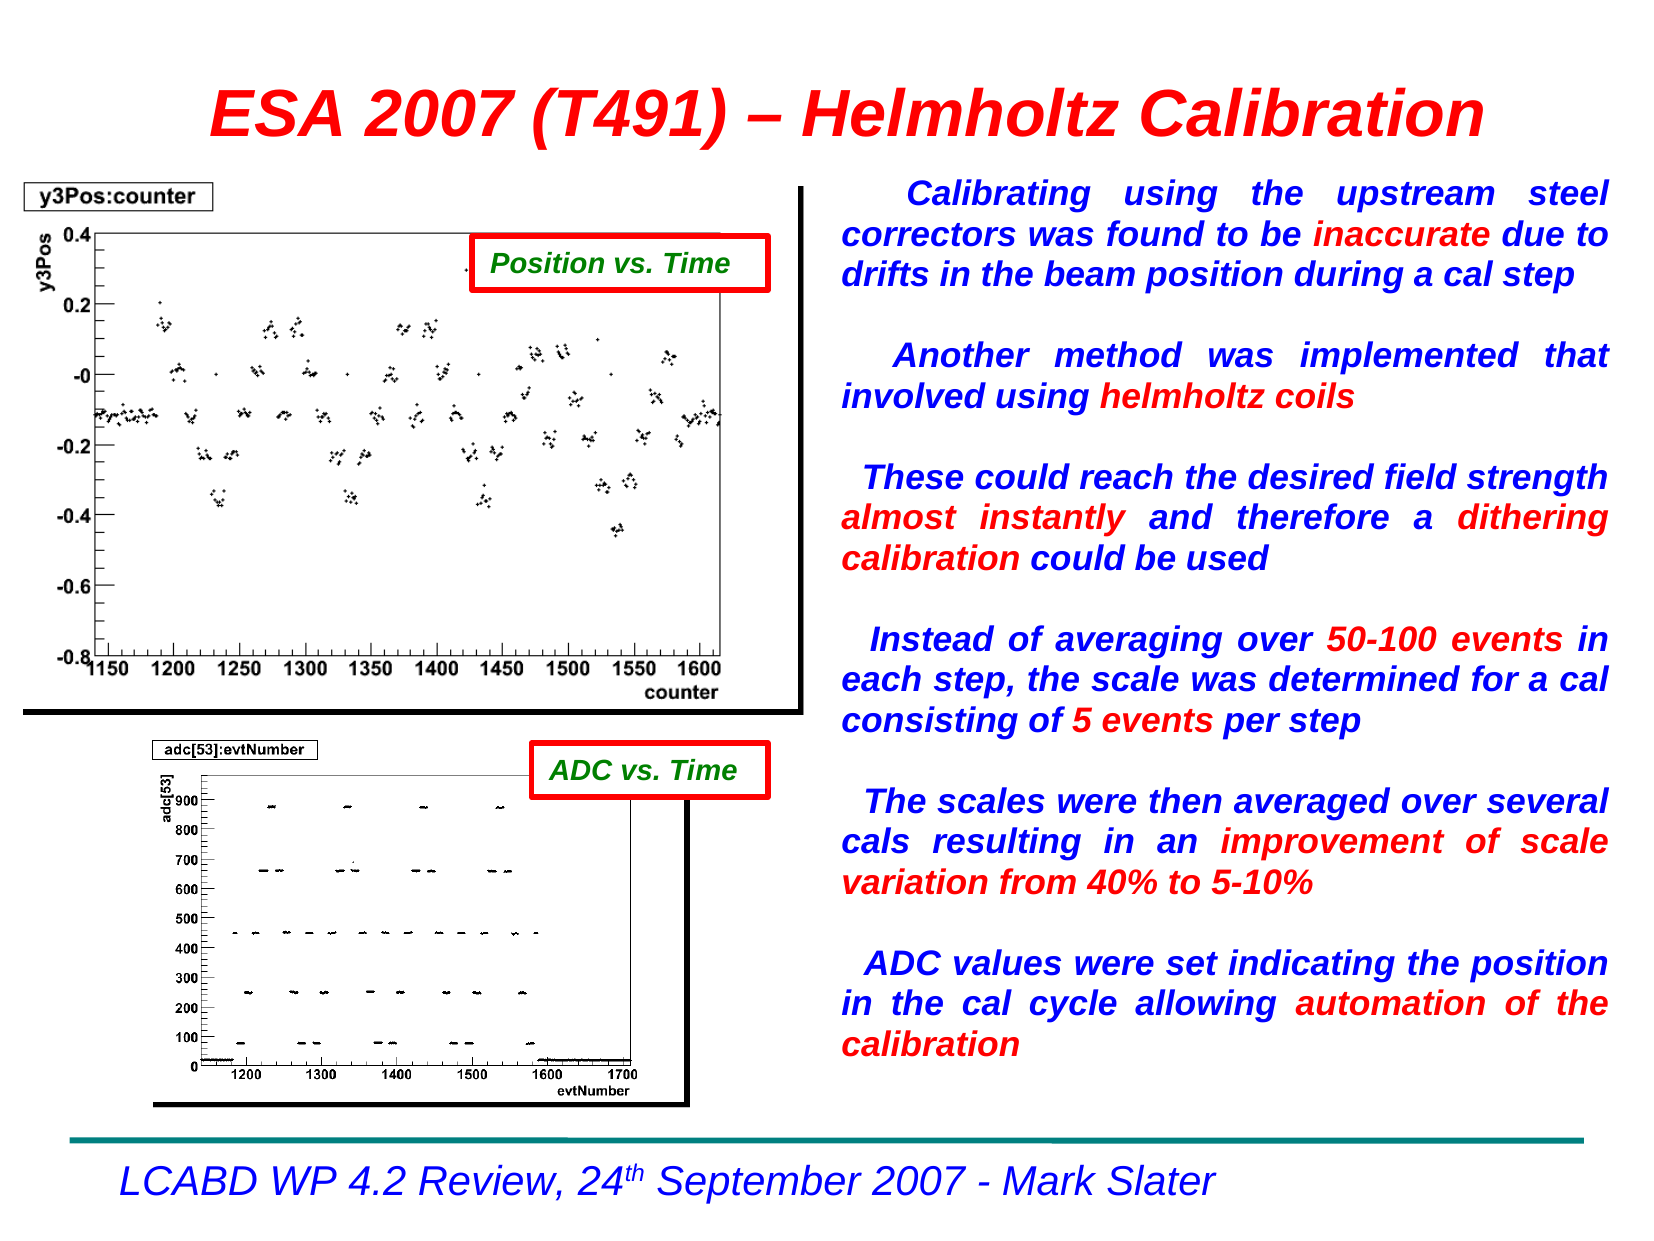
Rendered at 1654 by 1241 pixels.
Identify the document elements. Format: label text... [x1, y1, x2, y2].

text_box ADC vs. Time [531, 743, 768, 798]
text_box Position vs. Time [472, 236, 768, 291]
text_box LCABD WP 4.2 Review, 24th September 2007 - Mark Slater [118, 1156, 1566, 1205]
picture [147, 738, 684, 1102]
text_box Calibrating using the upstream steel correctors was found to be inaccurate due to drifts in the beam position during a cal step Another method was implemented that involved using helmholtz coils These could reach the desired field strength almost instantly and therefore a dithering calibration could be used Instead of averaging over 50-100 events in each step, the scale was determined for a cal consisting of 5 events per step The scales were then averaged over several cals resulting in an improvement of scale variation from 40% to 5-10% ADC values were set indicating the position in the cal cycle allowing automation of the calibration [826, 165, 1625, 1093]
text_box ESA 2007 (T491) – Helmholtz Calibration [209, 74, 1488, 152]
picture [17, 180, 798, 709]
